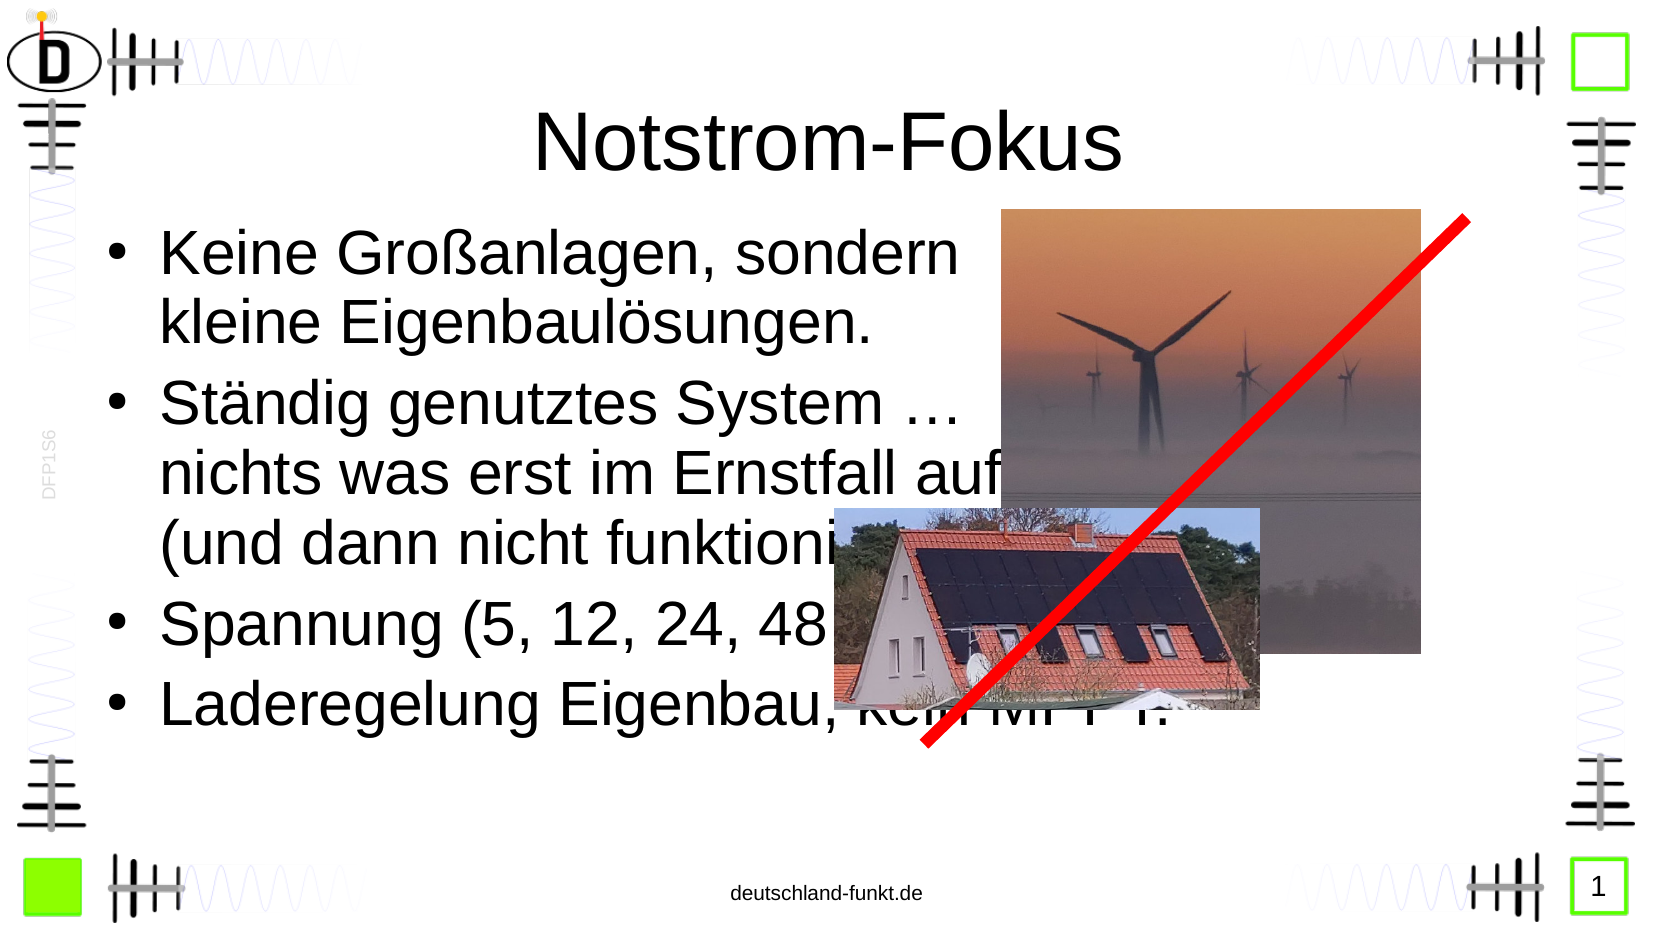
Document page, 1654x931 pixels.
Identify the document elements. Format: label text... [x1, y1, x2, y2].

picture [970, 272, 1421, 710]
text_box DFP1S6 [31, 398, 67, 532]
text_box [25, 859, 80, 913]
list Keine Großanlagen, sondern kleine Eigenbaulösungen. Ständig genutztes System … nichts was erst im Ernstfall aufgebaut wird (und dann nicht funktioniert). Spannung (5, 12, 24, 48 V)? Laderegelung Eigenbau, kein MPPT. [88, 217, 1569, 834]
picture [7, 8, 362, 353]
picture [834, 26, 1636, 710]
title Notstrom-Fokus [87, 90, 1570, 193]
picture [1285, 571, 1635, 922]
picture [17, 573, 367, 923]
